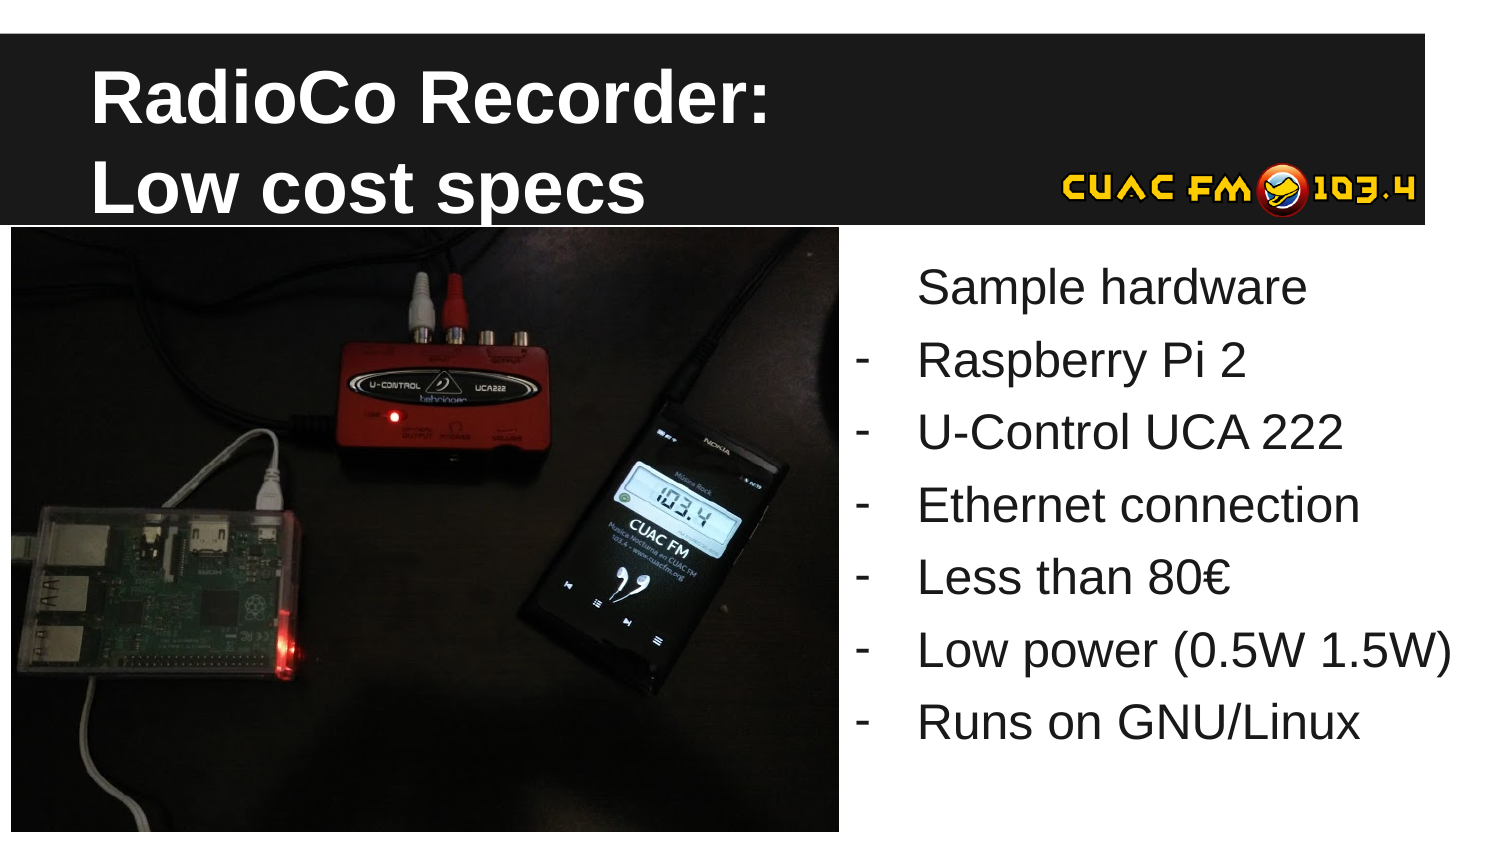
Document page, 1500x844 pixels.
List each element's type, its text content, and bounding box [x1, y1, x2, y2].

picture [11, 227, 839, 832]
picture [1054, 158, 1425, 221]
title RadioCo Recorder: Low cost specs [75, 33, 1425, 221]
list Sample hardware Raspberry Pi 2 U-Control UCA 222 Ethernet connection Less than 80€ Low power (0.5W 1.5W) Runs on GNU/Linux [839, 239, 1489, 815]
